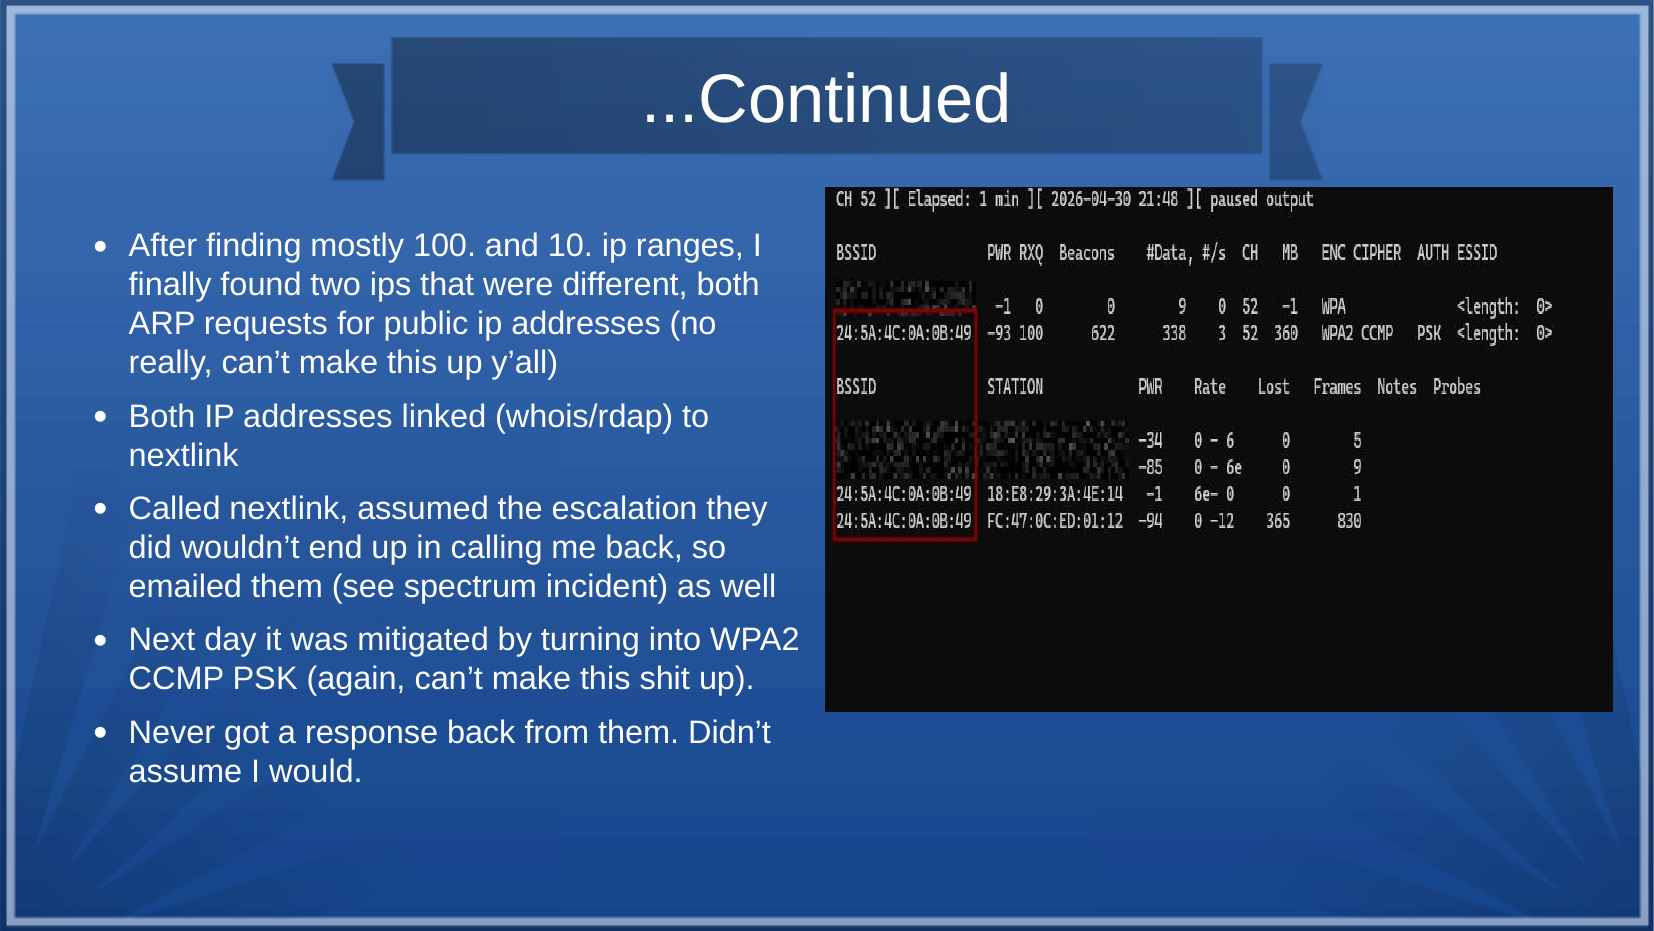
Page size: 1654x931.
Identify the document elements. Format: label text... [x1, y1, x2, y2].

title ...Continued [389, 35, 1264, 154]
list After finding mostly 100. and 10. ip ranges, I finally found two ips that were different, both ARP requests for public ip addresses (no really, can’t make this up y’all) Both IP addresses linked (whois/rdap) to nextlink Called nextlink, assumed the escalation they did wouldn’t end up in calling me back, so emailed them (see spectrum incident) as well Next day it was mitigated by turning into WPA2 CCMP PSK (again, can’t make this shit up). Never got a response back from them. Didn’t assume I would. [82, 224, 809, 848]
picture [0, 0, 1654, 931]
